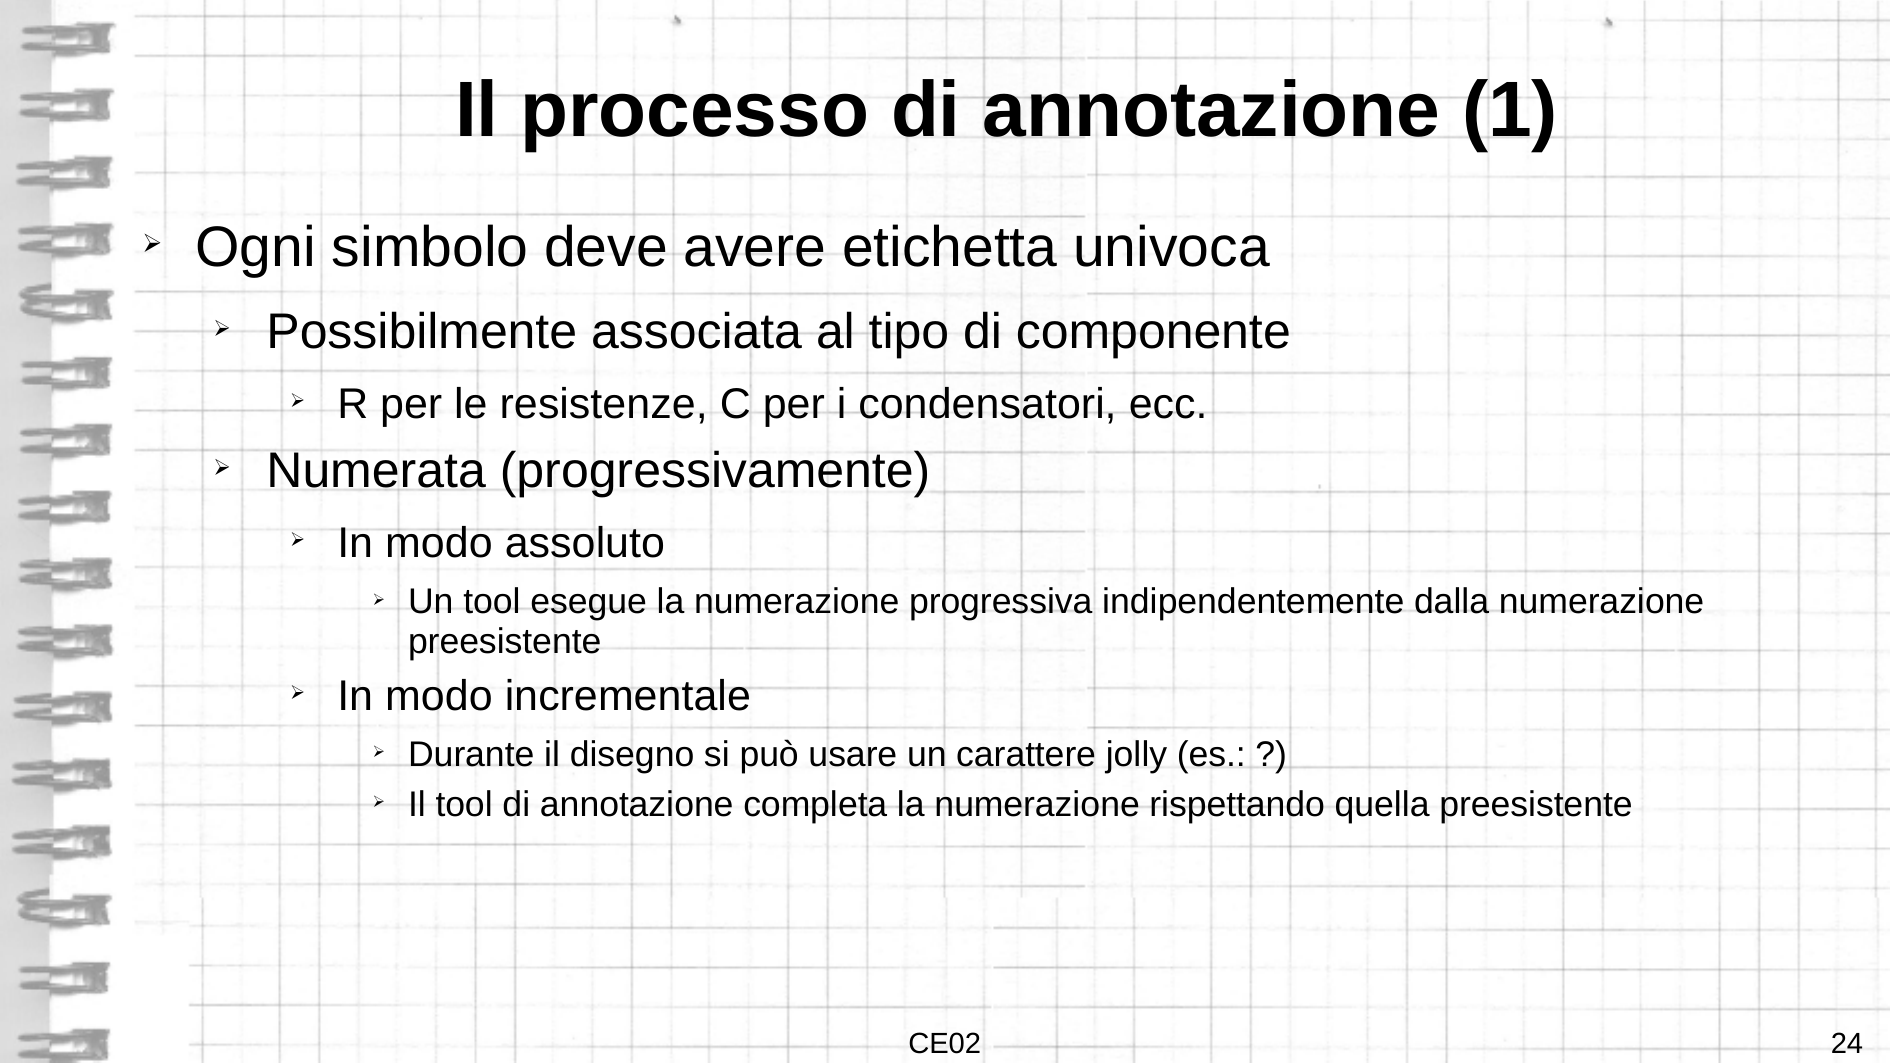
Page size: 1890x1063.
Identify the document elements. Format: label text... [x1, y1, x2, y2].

picture [0, 0, 1890, 1063]
list Ogni simbolo deve avere etichetta univoca Possibilmente associata al tipo di componente R per le resistenze, C per i condensatori, ecc. Numerata (progressivamente) In modo assoluto Un tool esegue la numerazione progressiva indipendentemente dalla numerazione preesistente In modo incrementale Durante il disegno si può usare un carattere jolly (es.: ?) Il tool di annotazione completa la numerazione rispettando quella preesistente [124, 214, 1890, 832]
title Il processo di annotazione (1) [124, 20, 1890, 198]
